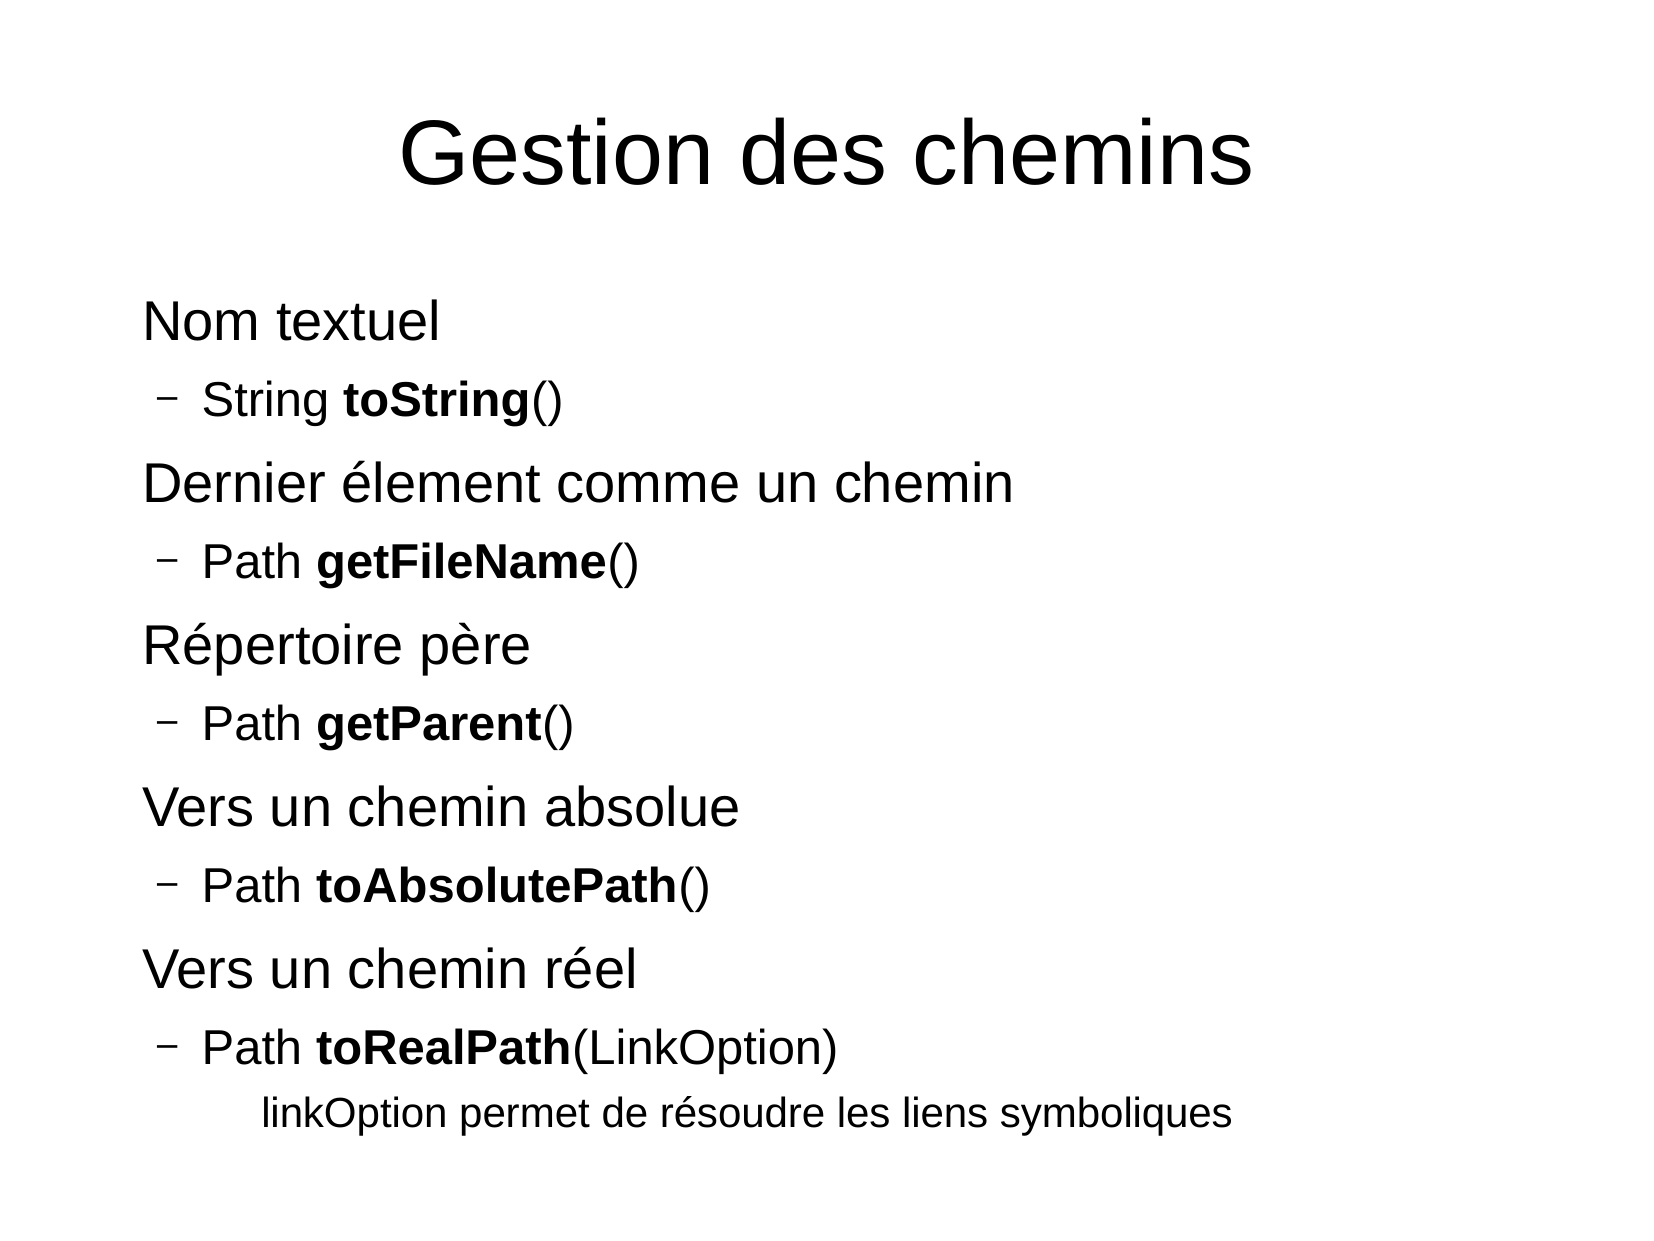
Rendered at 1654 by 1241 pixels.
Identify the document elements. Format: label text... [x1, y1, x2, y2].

list Nom textuel String toString() Dernier élement comme un chemin Path getFileName() Répertoire père Path getParent() Vers un chemin absolue Path toAbsolutePath() Vers un chemin réel Path toRealPath(LinkOption) linkOption permet de résoudre les liens symboliques [82, 290, 1571, 1141]
title Gestion des chemins [82, 49, 1571, 257]
